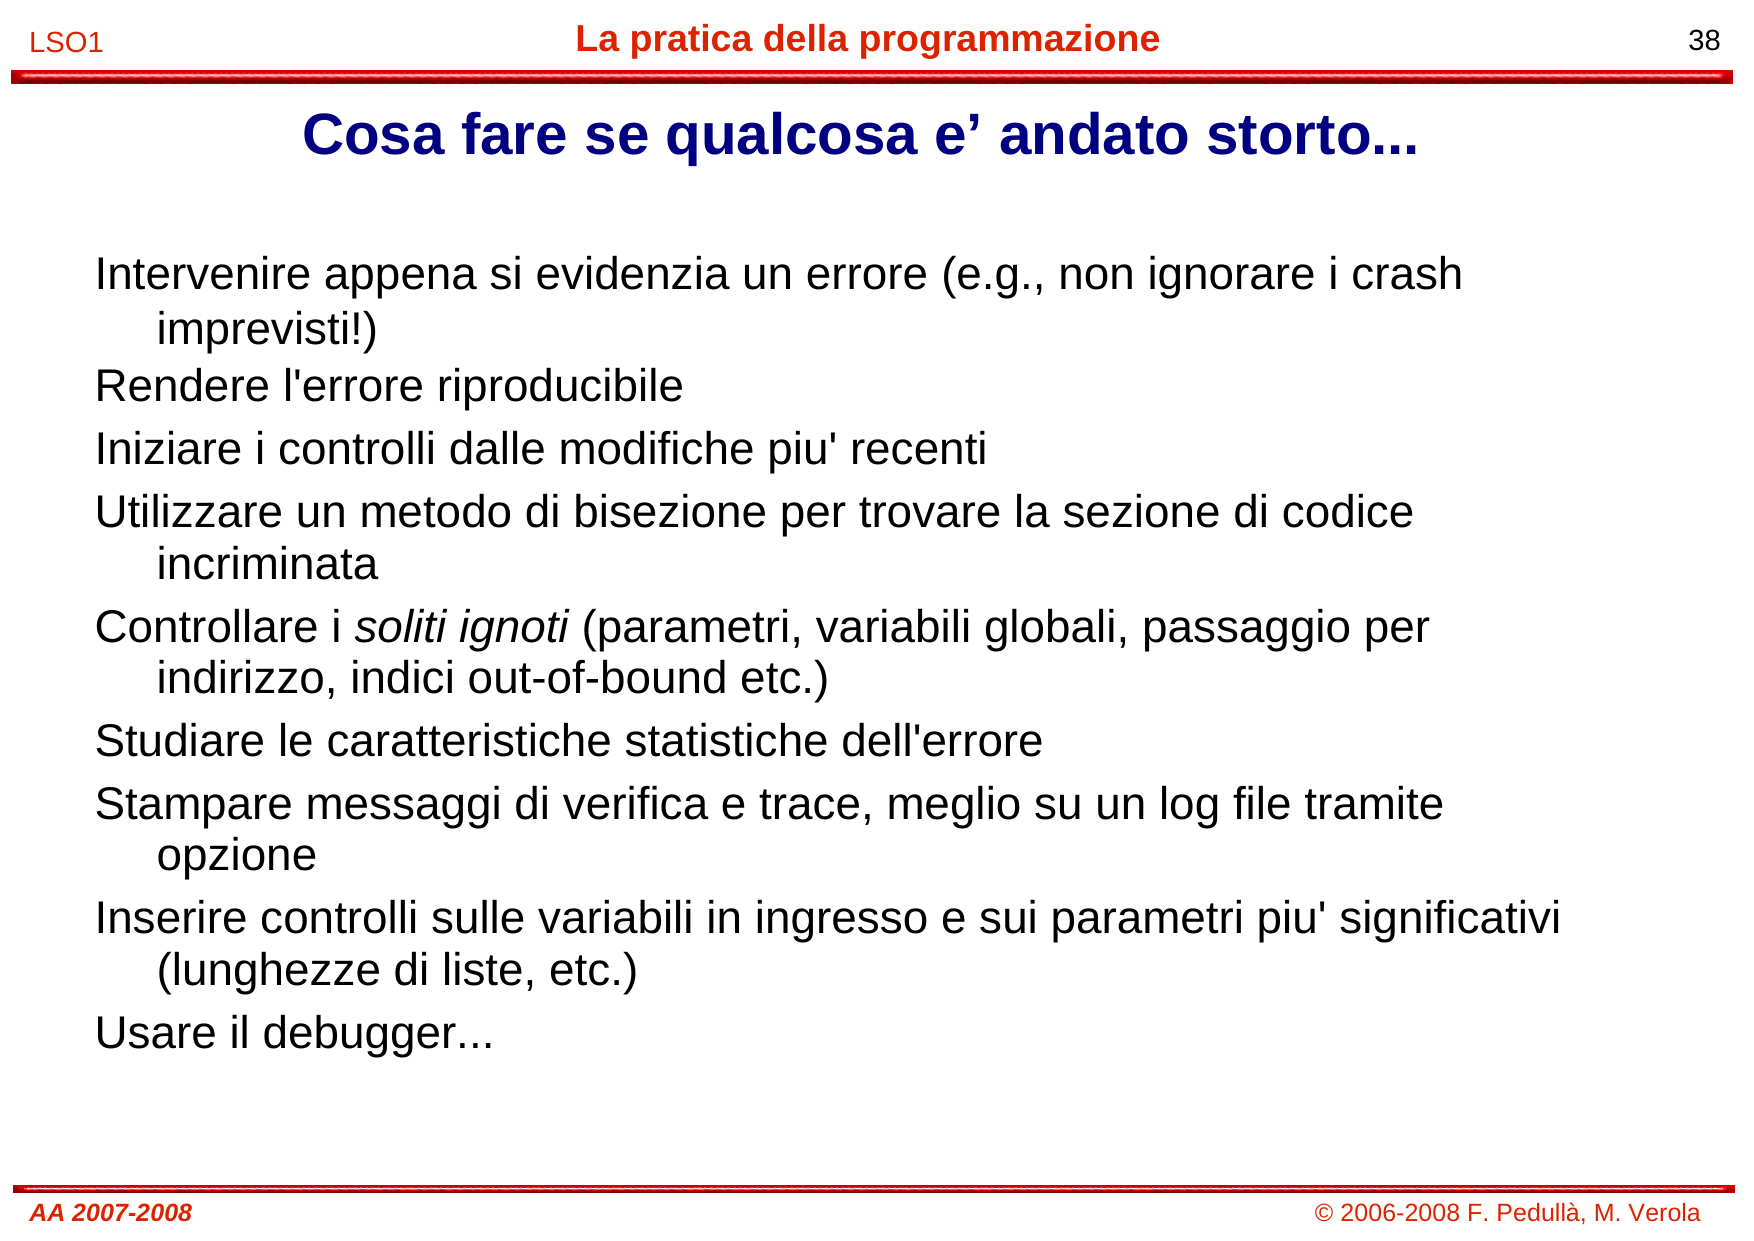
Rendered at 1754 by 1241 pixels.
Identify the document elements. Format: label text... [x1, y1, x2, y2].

picture [13, 1185, 1735, 1193]
list Intervenire appena si evidenzia un errore (e.g., non ignorare i crash imprevisti!) Rendere l'errore riproducibile Iniziare i controlli dalle modifiche piu' recenti Utilizzare un metodo di bisezione per trovare la sezione di codice incriminata Controllare i soliti ignoti (parametri, variabili globali, passaggio per indirizzo, indici out-of-bound etc.) Studiare le caratteristiche statistiche dell'errore Stampare messaggi di verifica e trace, meglio su un log file tramite opzione Inserire controlli sulle variabili in ingresso e sui parametri piu' significativi (lunghezze di liste, etc.) Usare il debugger... [94, 244, 1617, 1100]
picture [11, 70, 1733, 84]
text_box Cosa fare se qualcosa e’ andato storto... [302, 98, 1422, 187]
